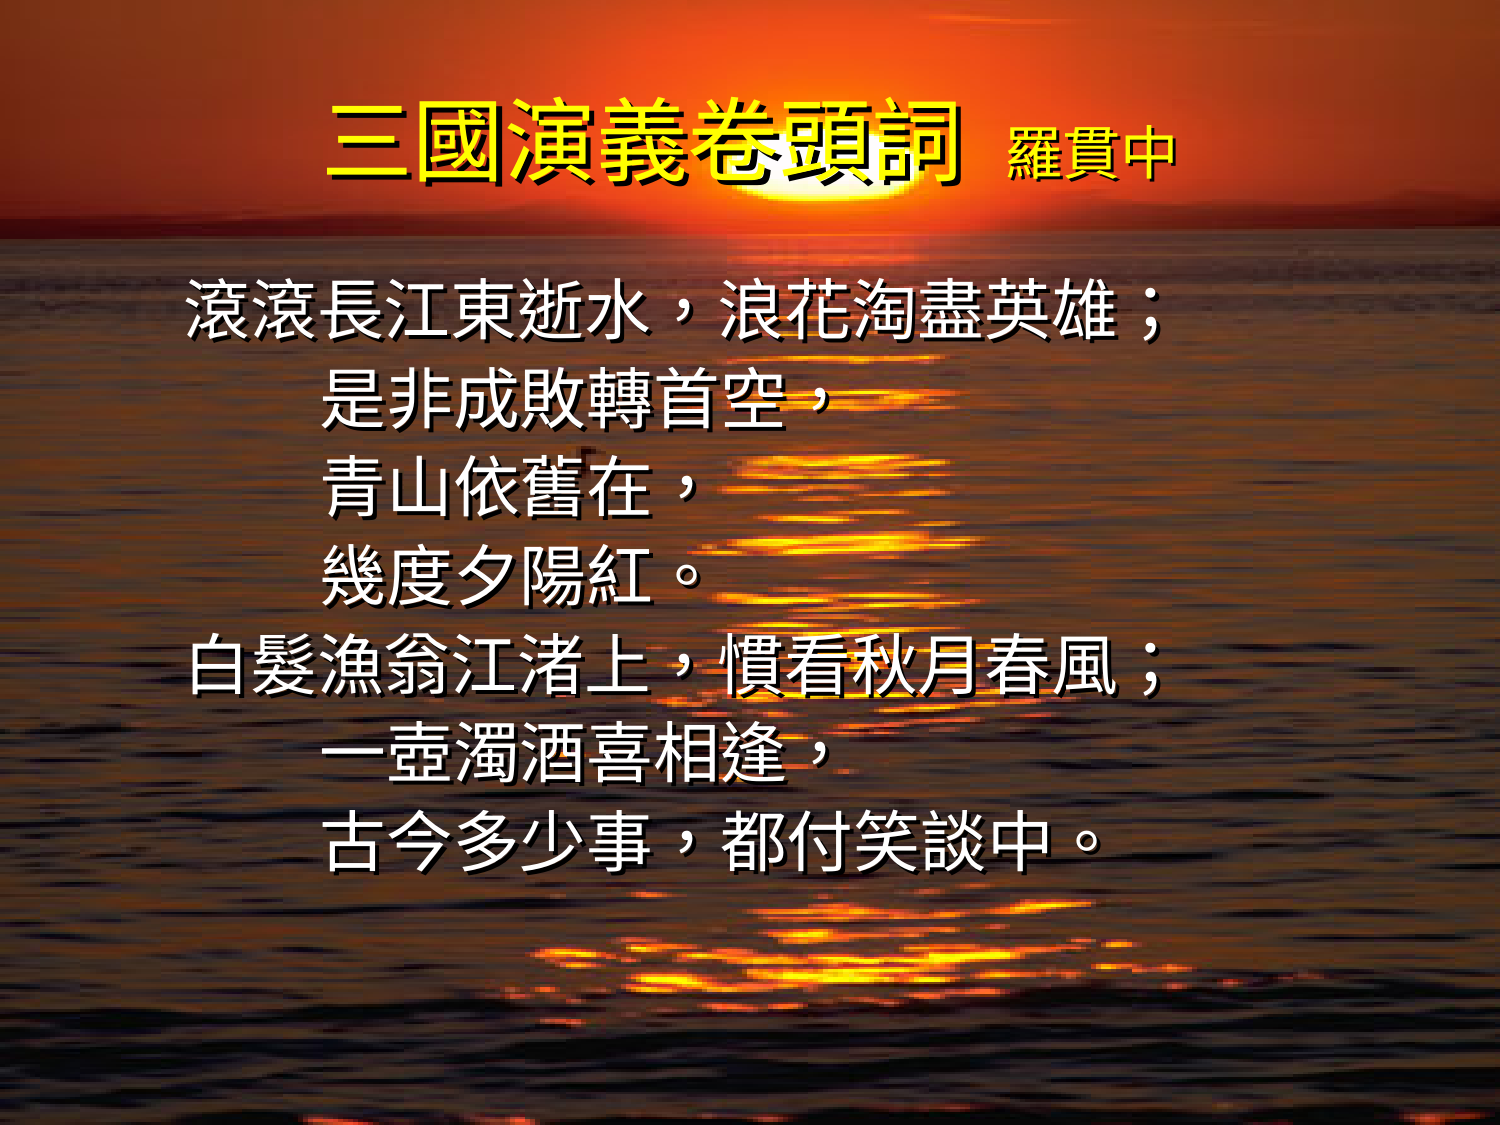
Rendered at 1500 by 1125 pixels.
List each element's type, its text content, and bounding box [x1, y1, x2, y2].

list 滾滾長江東逝水，浪花淘盡英雄； 是非成敗轉首空， 青山依舊在， 幾度夕陽紅。 白髮漁翁江渚上，慣看秋月春風； 一壺濁酒喜相逢， 古今多少事，都付笑談中。 [112, 269, 1388, 1001]
picture [0, 0, 1500, 1125]
title 三國演義卷頭詞 羅貫中 [112, 37, 1388, 238]
